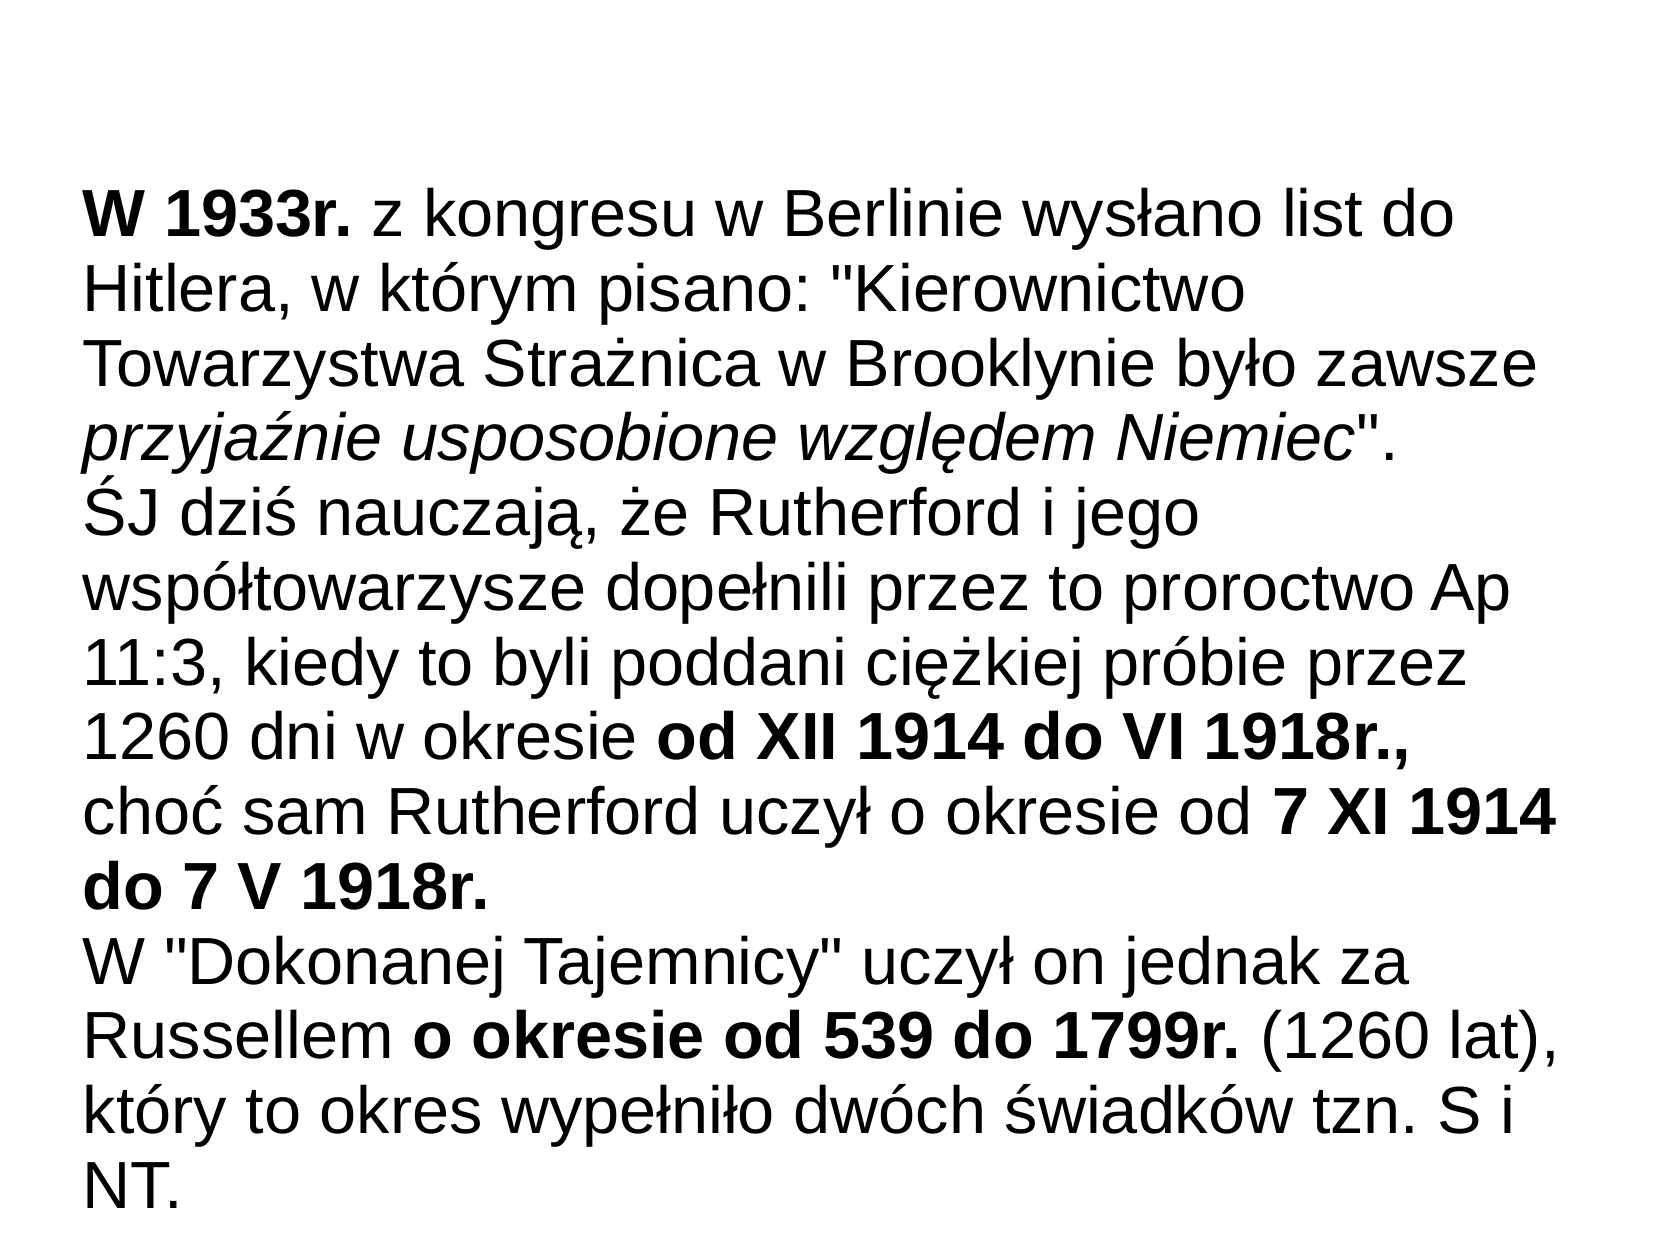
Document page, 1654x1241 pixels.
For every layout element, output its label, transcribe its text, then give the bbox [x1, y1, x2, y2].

subtitle W 1933r. z kongresu w Berlinie wysłano list do Hitlera, w którym pisano: "Kierownictwo Towarzystwa Strażnica w Brooklynie było zawsze przyjaźnie usposobione względem Niemiec". ŚJ dziś nauczają, że Rutherford i jego współtowarzysze dopełnili przez to proroctwo Ap 11:3, kiedy to byli poddani ciężkiej próbie przez 1260 dni w okresie od XII 1914 do VI 1918r., choć sam Rutherford uczył o okresie od 7 XI 1914 do 7 V 1918r. W "Dokonanej Tajemnicy" uczył on jednak za Russellem o okresie od 539 do 1799r. (1260 lat), który to okres wypełniło dwóch świadków tzn. S i NT. [82, 176, 1571, 1223]
